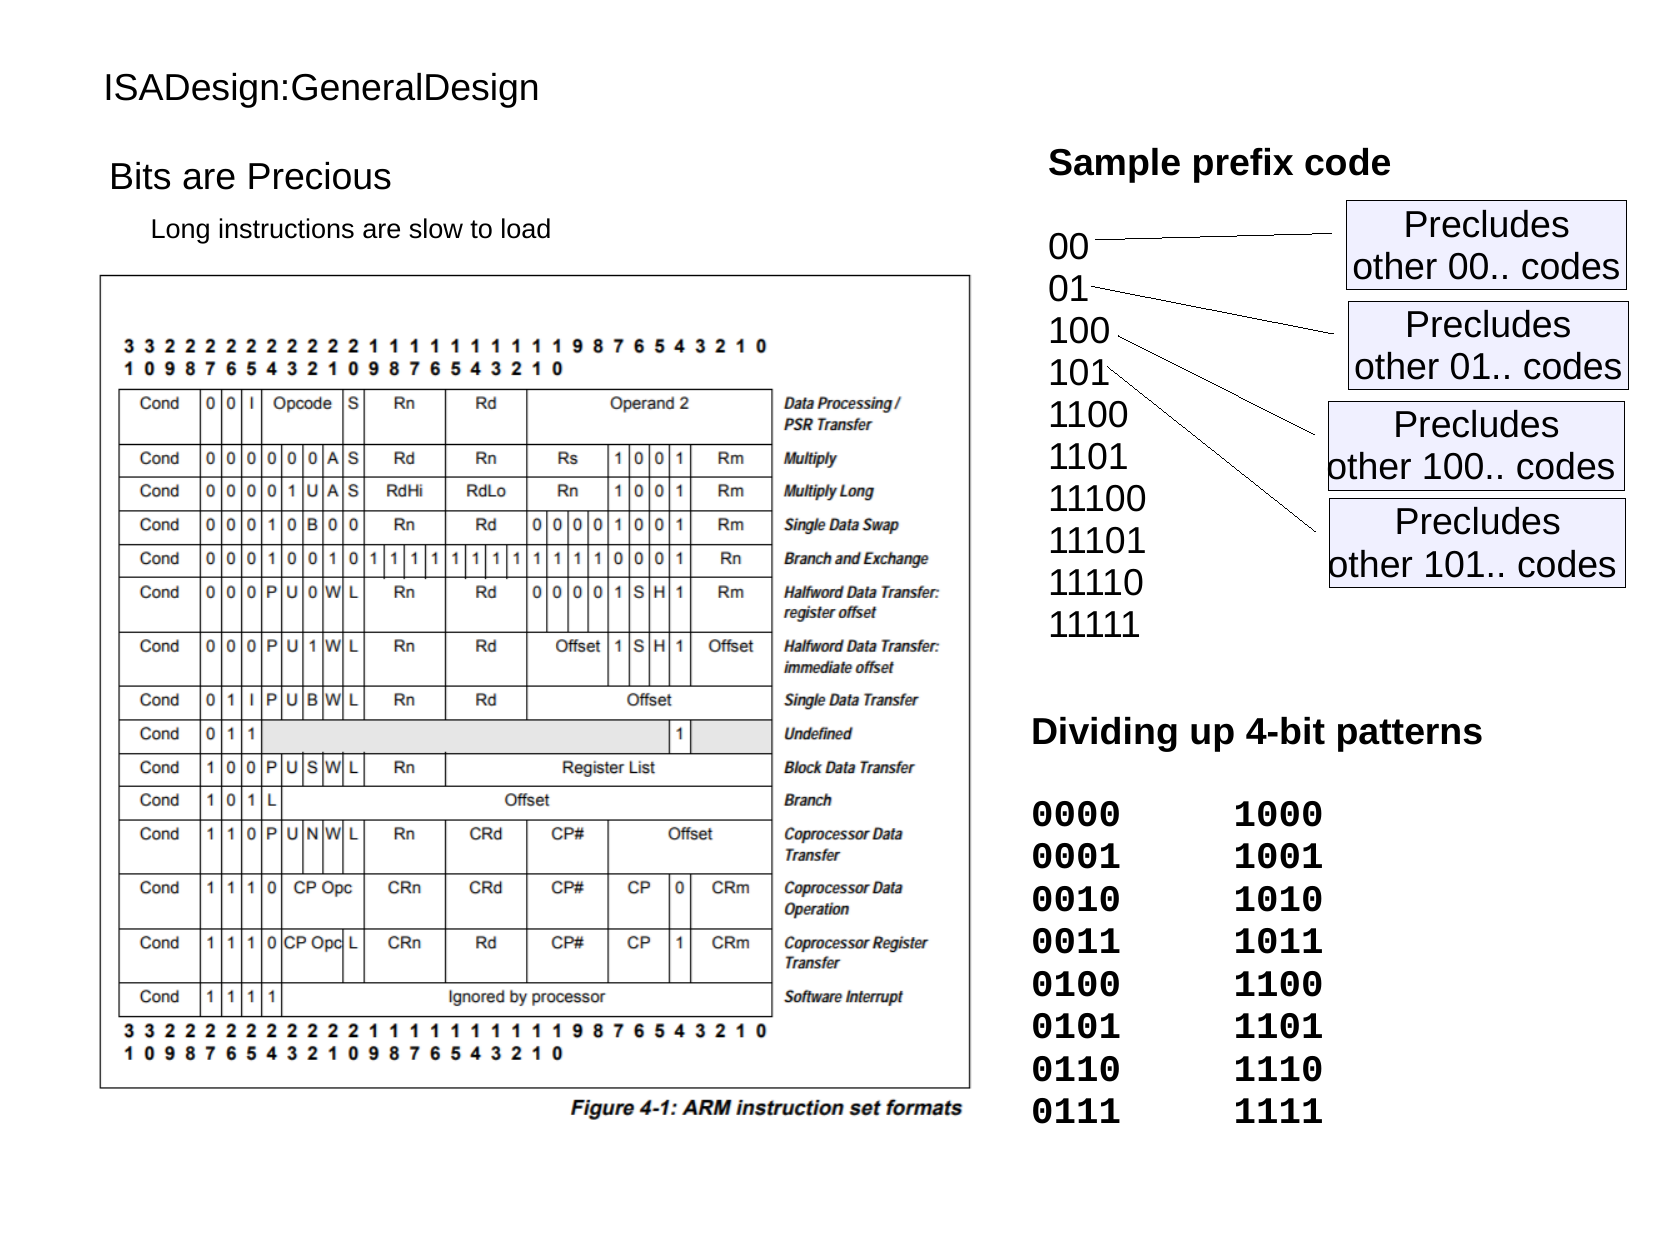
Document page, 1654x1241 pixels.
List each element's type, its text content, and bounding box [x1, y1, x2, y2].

text_box Precludes other 00.. codes [1346, 201, 1627, 289]
text_box ISADesign:GeneralDesign [88, 59, 555, 116]
text_box Precludes other 01.. codes [1348, 301, 1629, 390]
text_box Long instructions are slow to load [135, 206, 566, 252]
text_box Bits are Precious [94, 147, 408, 205]
text_box Precludes other 101.. codes [1330, 499, 1625, 587]
picture [86, 265, 1004, 1125]
text_box Dividing up 4-bit patterns 0000 1000 0001 1001 0010 1010 0011 1011 0100 1100 0101 1101 0110 1110 0111 1111 [1016, 703, 1498, 1145]
text_box Sample prefix code 00 01 100 101 1100 1101 11100 11101 11110 11111 [1033, 133, 1407, 655]
text_box Precludes other 100.. codes [1329, 402, 1624, 490]
